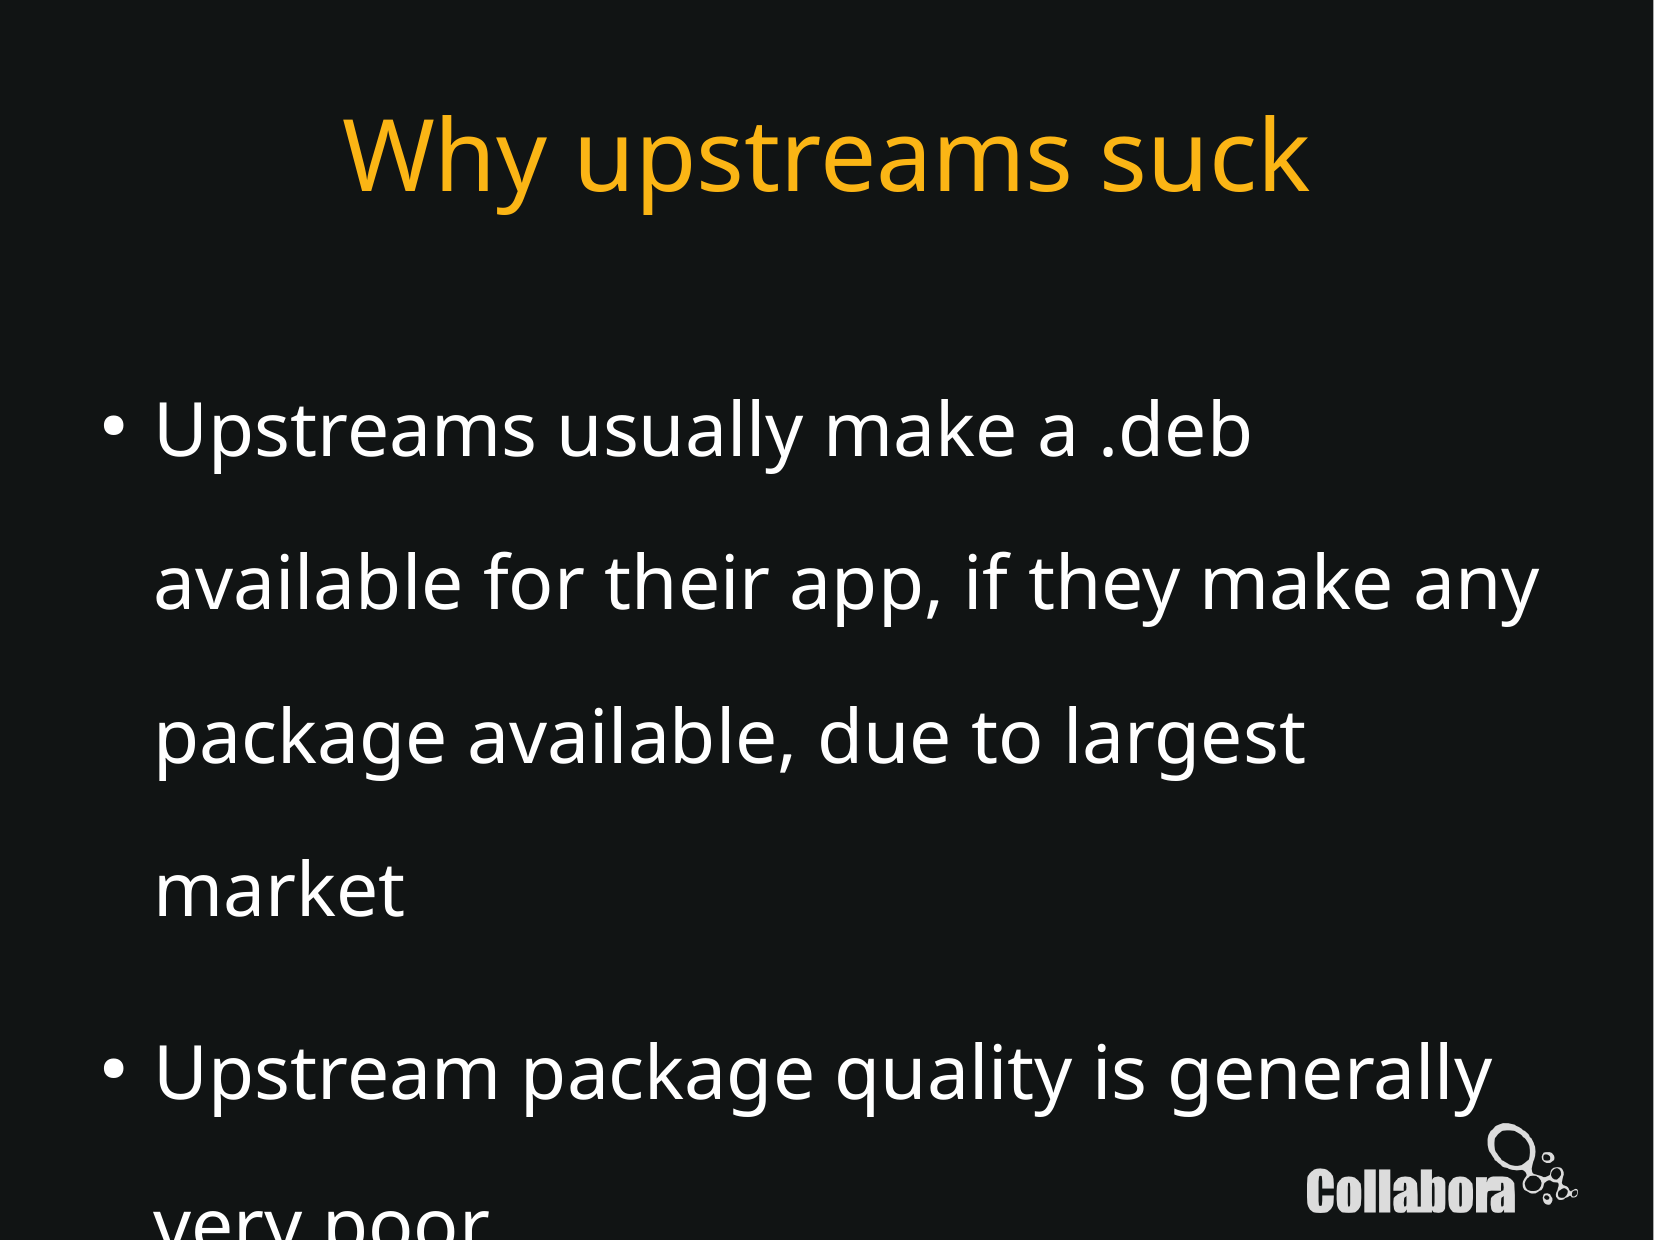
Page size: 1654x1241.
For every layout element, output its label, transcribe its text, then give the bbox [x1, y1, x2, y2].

list Upstreams usually make a .deb available for their app, if they make any package available, due to largest market Upstream package quality is generally very poor Users suffer as a result [82, 324, 1571, 1101]
title Why upstreams suck [29, 49, 1625, 257]
picture [1307, 1123, 1578, 1213]
